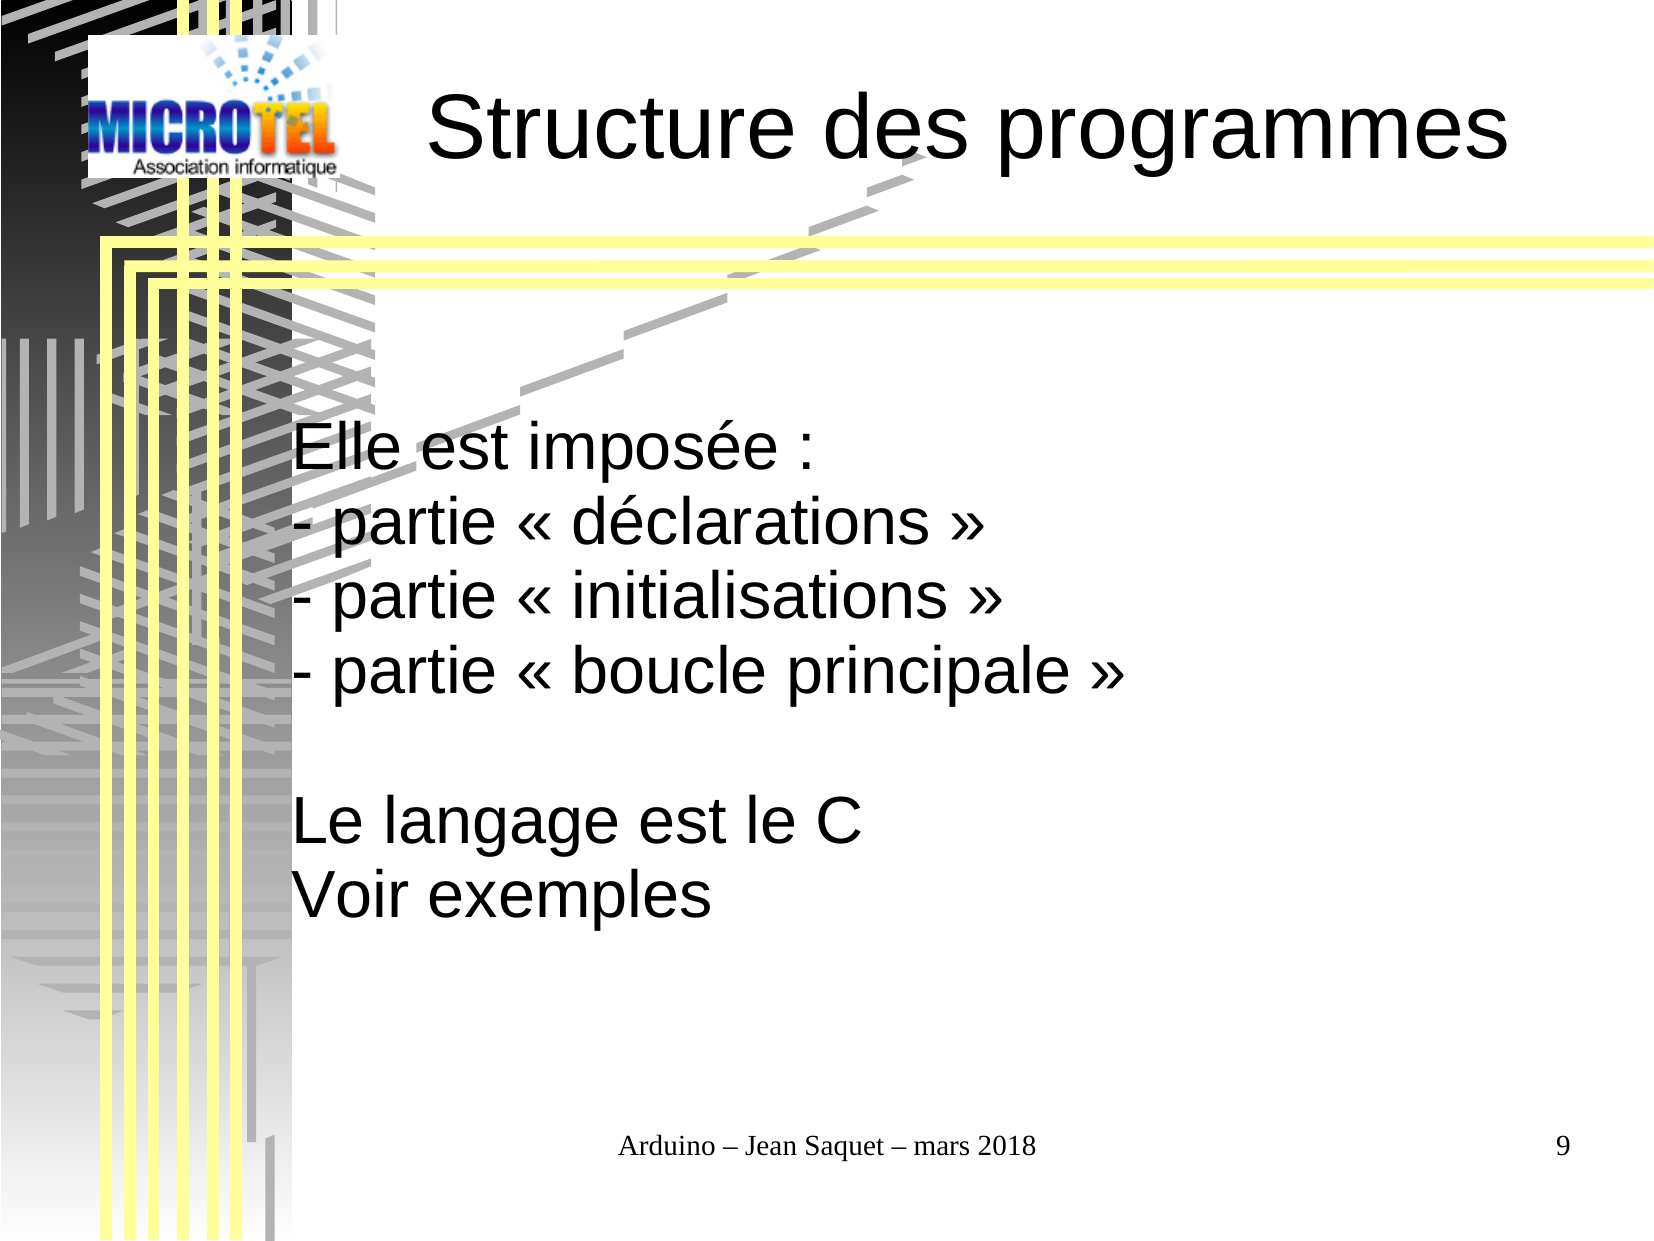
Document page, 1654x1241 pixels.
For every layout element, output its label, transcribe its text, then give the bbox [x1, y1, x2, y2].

picture [88, 35, 340, 178]
title Structure des programmes [383, 23, 1554, 231]
subtitle Elle est imposée : - partie « déclarations » - partie « initialisations » - partie « boucle principale » Le langage est le C Voir exemples [291, 298, 1567, 1118]
